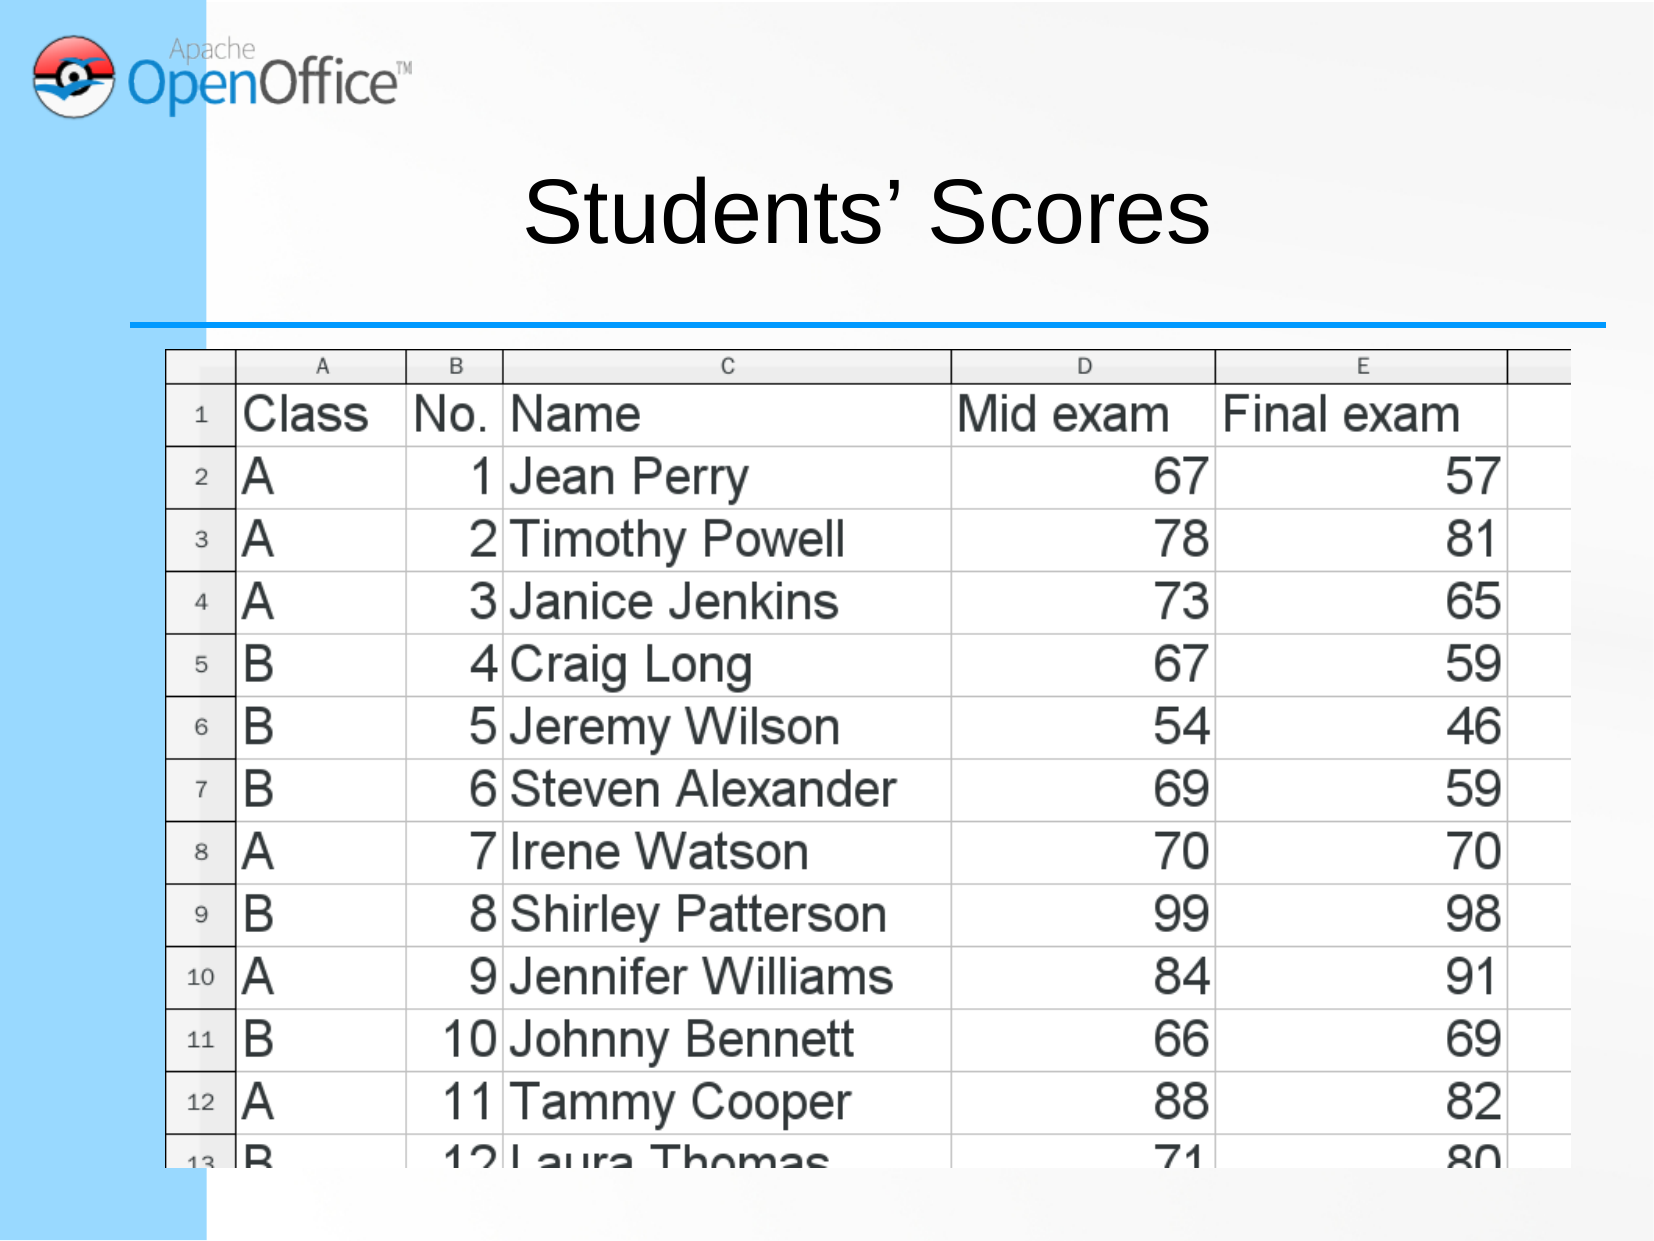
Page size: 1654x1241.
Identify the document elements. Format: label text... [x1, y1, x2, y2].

title Students’ Scores [165, 108, 1571, 316]
picture [31, 2, 1654, 1241]
